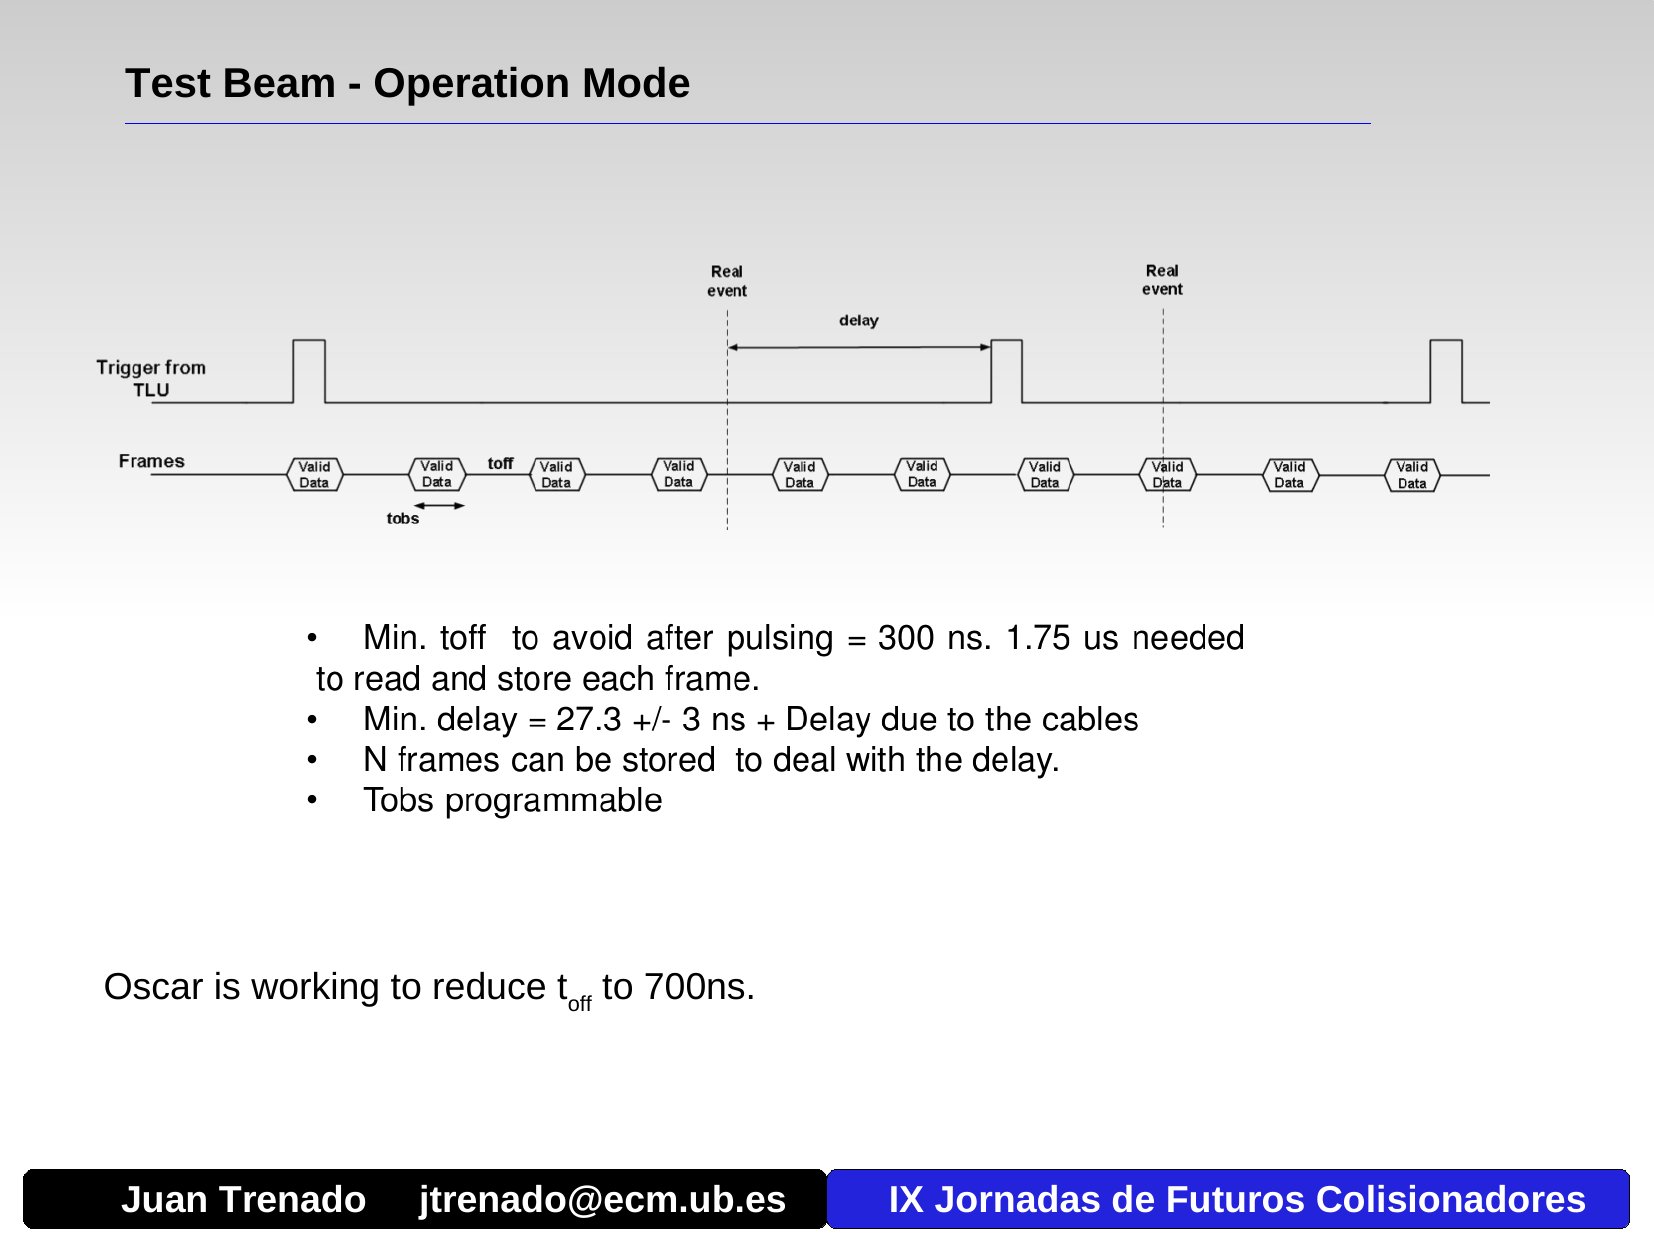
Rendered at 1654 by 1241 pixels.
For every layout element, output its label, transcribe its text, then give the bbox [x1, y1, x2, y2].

text_box Test Beam - Operation Mode [110, 52, 707, 114]
text_box Juan Trenado jtrenado@ecm.ub.es [106, 1170, 803, 1228]
text_box Oscar is working to reduce toff to 700ns. [88, 958, 1577, 1024]
picture [67, 185, 1538, 930]
text_box IX Jornadas de Futuros Colisionadores [874, 1170, 1603, 1228]
text_box [23, 1169, 1630, 1229]
